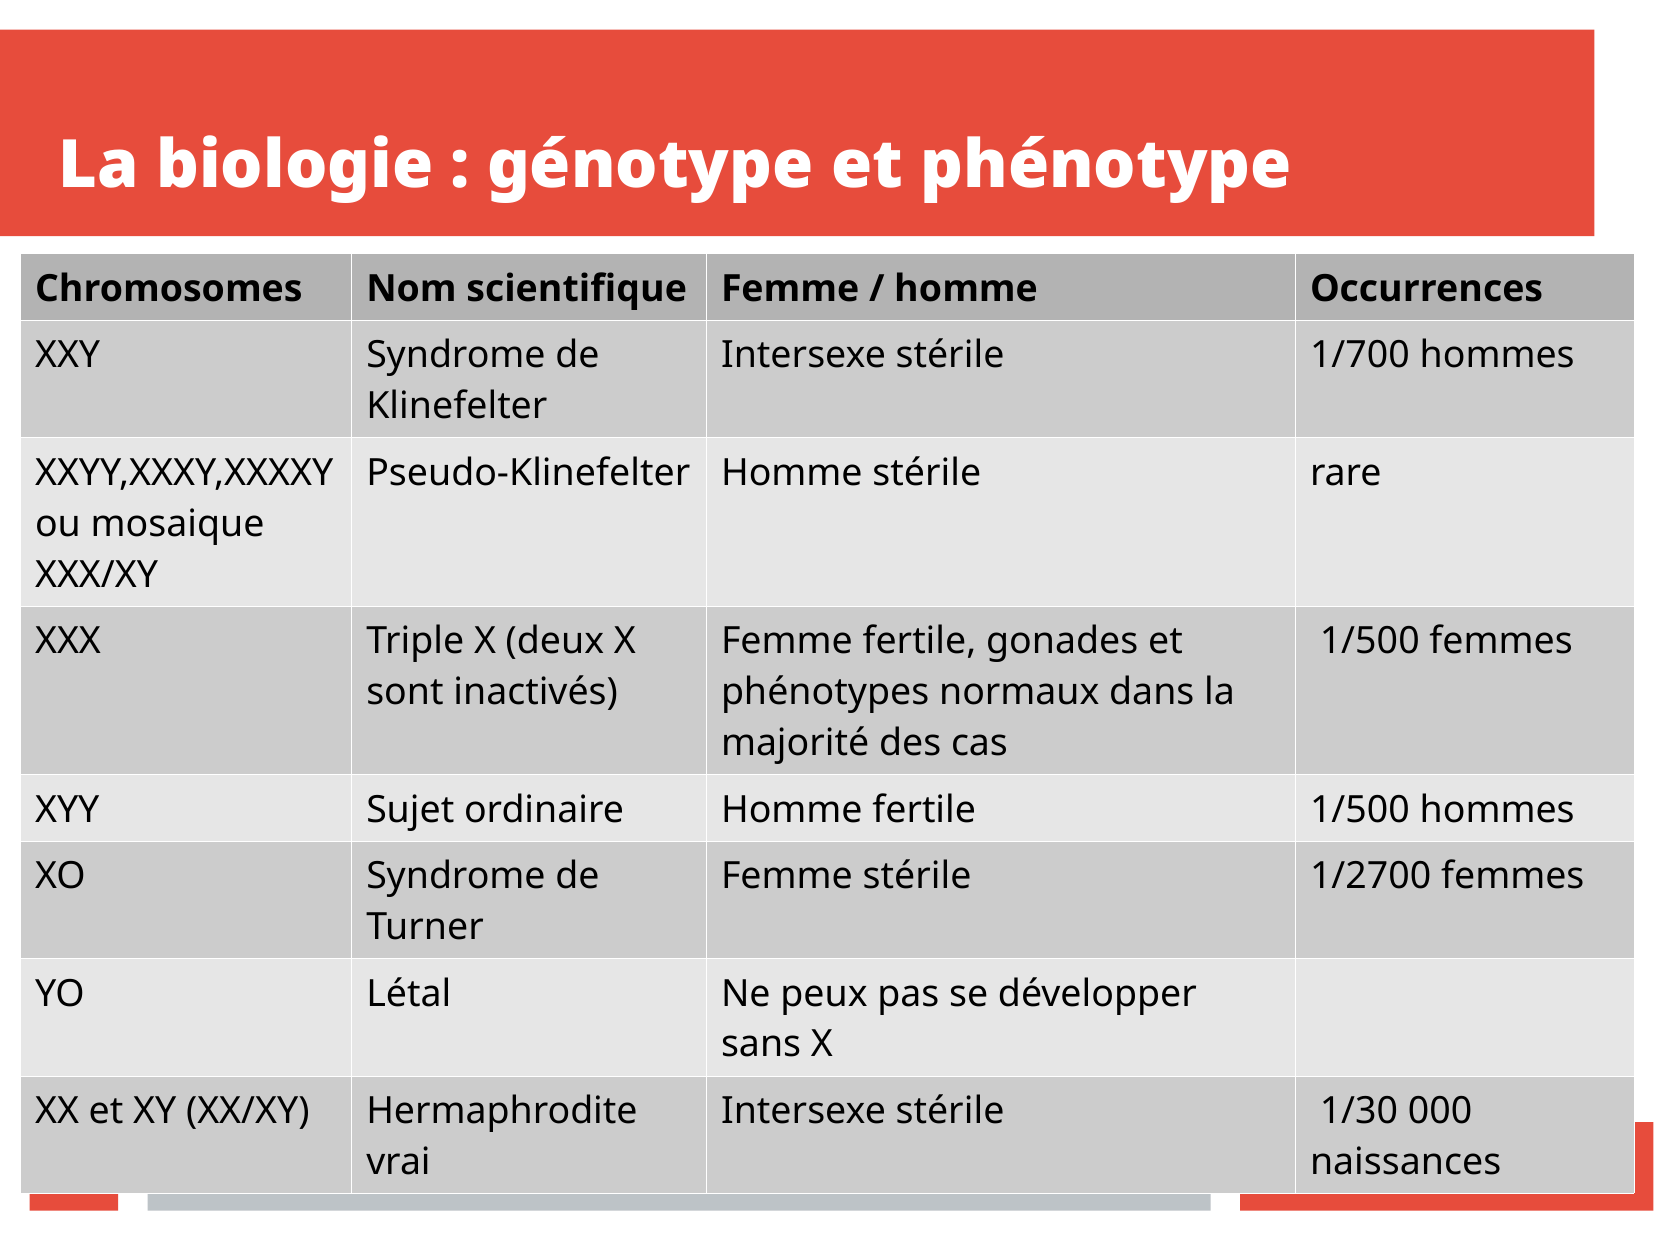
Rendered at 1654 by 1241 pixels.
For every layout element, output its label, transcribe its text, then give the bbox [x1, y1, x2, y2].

table_cell Homme fertile [707, 775, 1295, 841]
table_cell Triple X (deux X sont inactivés) [352, 607, 706, 774]
table_cell XO [21, 842, 351, 958]
table_header Femme / homme [707, 254, 1295, 320]
table_cell XXX [21, 607, 351, 774]
table_cell [1296, 959, 1634, 1076]
table_cell 1/500 femmes [1296, 607, 1634, 774]
table_cell YO [21, 959, 351, 1076]
table_cell Intersexe stérile [707, 1077, 1295, 1193]
table_cell Pseudo-Klinefelter [352, 438, 706, 606]
table_header Nom scientifique [352, 254, 706, 320]
table_cell Homme stérile [707, 438, 1295, 606]
table_cell 1/2700 femmes [1296, 842, 1634, 958]
table_cell Intersexe stérile [707, 321, 1295, 437]
table_cell rare [1296, 438, 1634, 606]
table_cell XX et XY (XX/XY) [21, 1077, 351, 1193]
table_header Chromosomes [21, 254, 351, 320]
table_cell Ne peux pas se développer sans X [707, 959, 1295, 1076]
table_cell 1/500 hommes [1296, 775, 1634, 841]
table_cell Létal [352, 959, 706, 1076]
table_cell Syndrome de Turner [352, 842, 706, 958]
table_cell Femme stérile [707, 842, 1295, 958]
table_header Occurrences [1296, 254, 1634, 320]
table_cell XXYY,XXXY,XXXXY ou mosaique XXX/XY [21, 438, 351, 606]
table_cell Femme fertile, gonades et phénotypes normaux dans la majorité des cas [707, 607, 1295, 774]
table_cell XYY [21, 775, 351, 841]
table_cell 1/700 hommes [1296, 321, 1634, 437]
title La biologie : génotype et phénotype [59, 59, 1595, 207]
table_cell Sujet ordinaire [352, 775, 706, 841]
table_cell Hermaphrodite vrai [352, 1077, 706, 1193]
table_cell Syndrome de Klinefelter [352, 321, 706, 437]
table_cell 1/30 000 naissances [1296, 1077, 1634, 1193]
table_cell XXY [21, 321, 351, 437]
